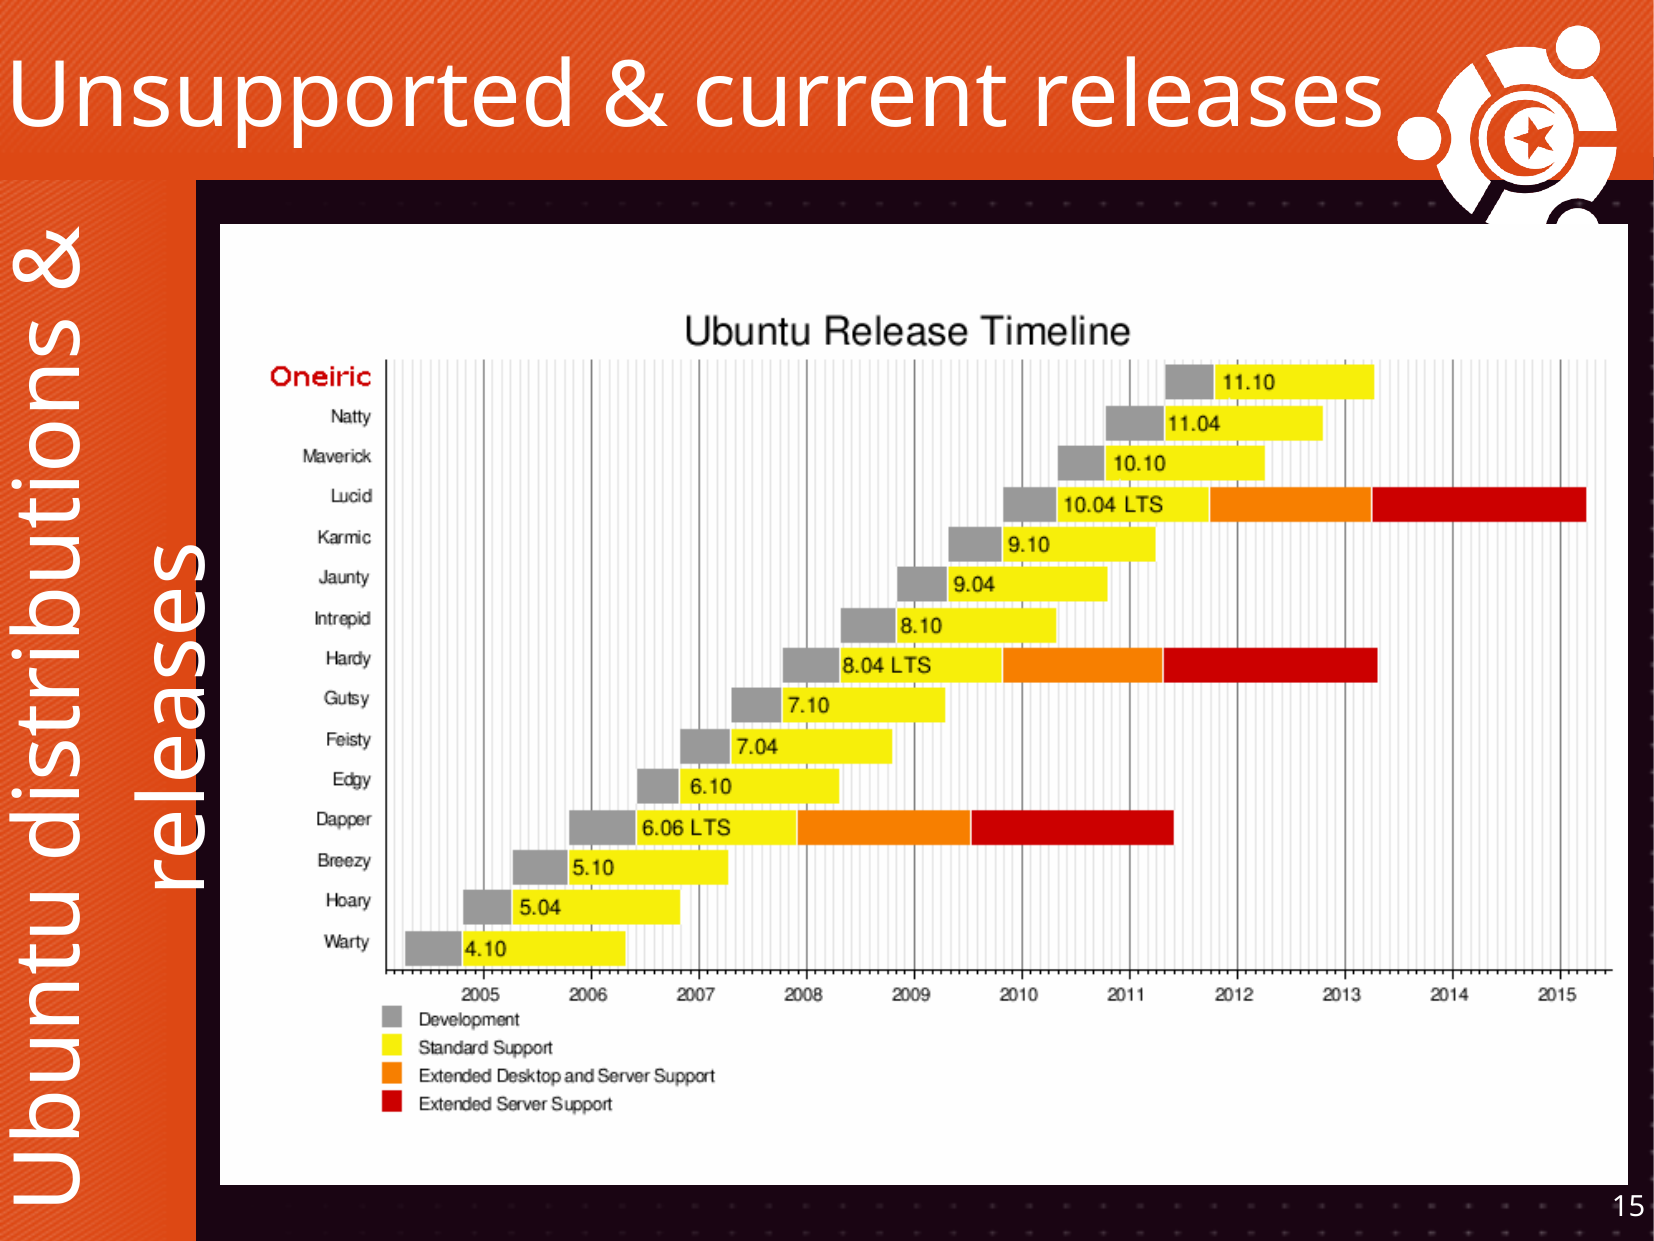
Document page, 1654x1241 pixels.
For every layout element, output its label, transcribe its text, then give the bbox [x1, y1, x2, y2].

picture [0, 0, 1654, 1241]
title Unsupported & current releases [0, 2, 1394, 181]
title Ubuntu distributions & releases [3, 210, 210, 1229]
